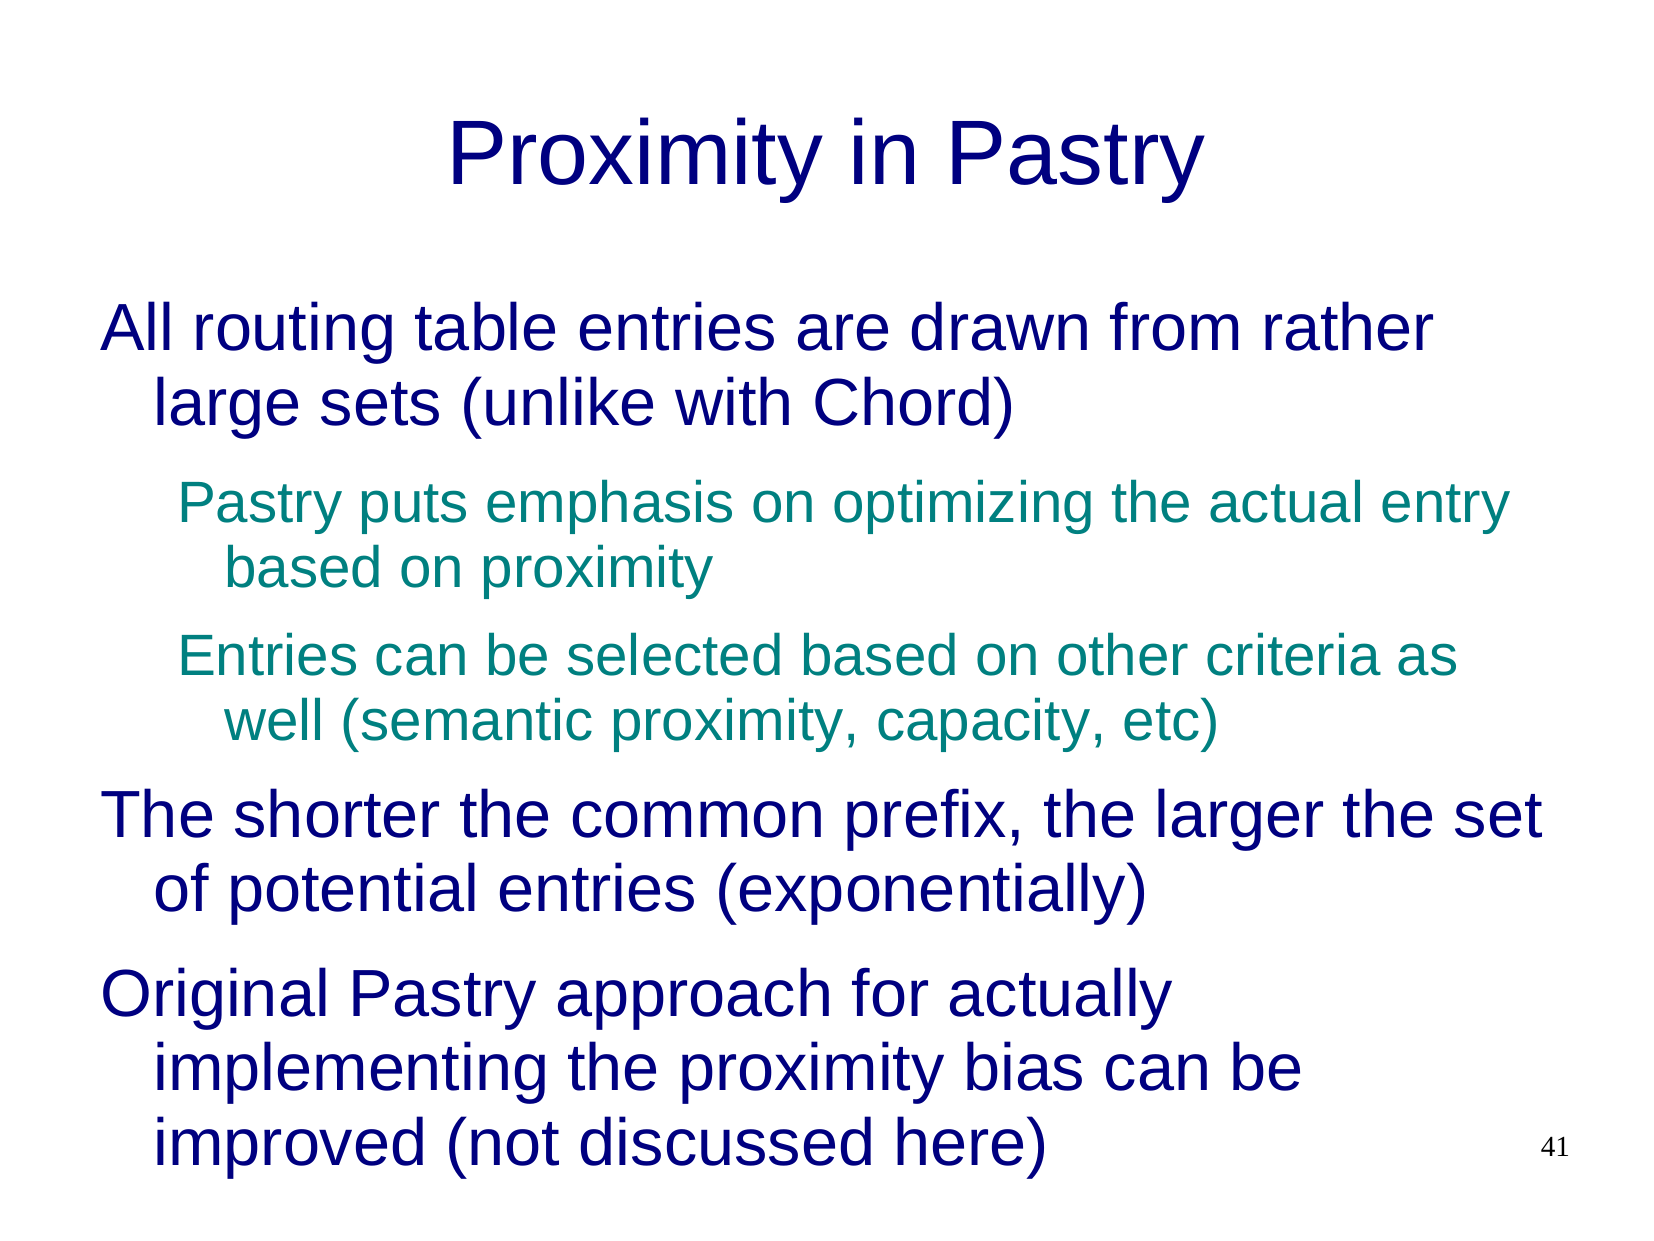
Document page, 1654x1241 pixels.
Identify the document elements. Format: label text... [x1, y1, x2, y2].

list All routing table entries are drawn from rather large sets (unlike with Chord) Pastry puts emphasis on optimizing the actual entry based on proximity Entries can be selected based on other criteria as well (semantic proximity, capacity, etc) The shorter the common prefix, the larger the set of potential entries (exponentially) Original Pastry approach for actually implementing the proximity bias can be improved (not discussed here) [82, 290, 1571, 1180]
title Proximity in Pastry [82, 49, 1571, 257]
